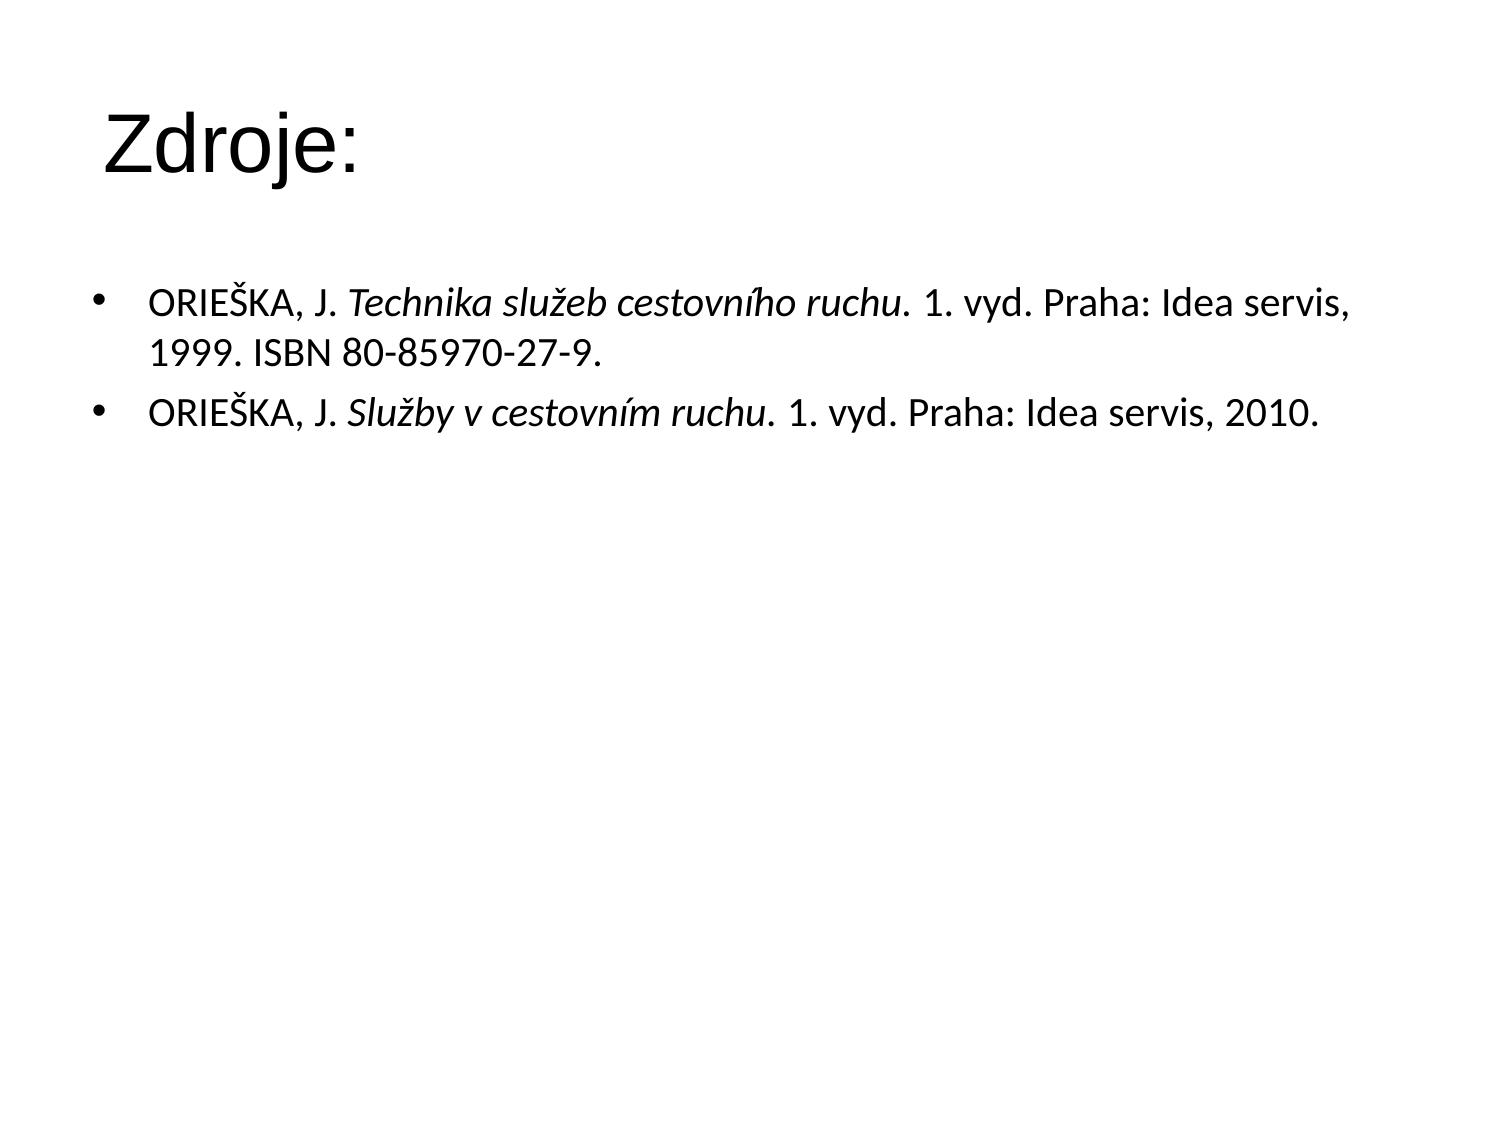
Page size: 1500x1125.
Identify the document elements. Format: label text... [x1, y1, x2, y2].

list ORIEŠKA, J. Technika služeb cestovního ruchu. 1. vyd. Praha: Idea servis, 1999. ISBN 80-85970-27-9. ORIEŠKA, J. Služby v cestovním ruchu. 1. vyd. Praha: Idea servis, 2010. [76, 267, 1427, 1010]
title Zdroje: [75, 45, 1426, 233]
